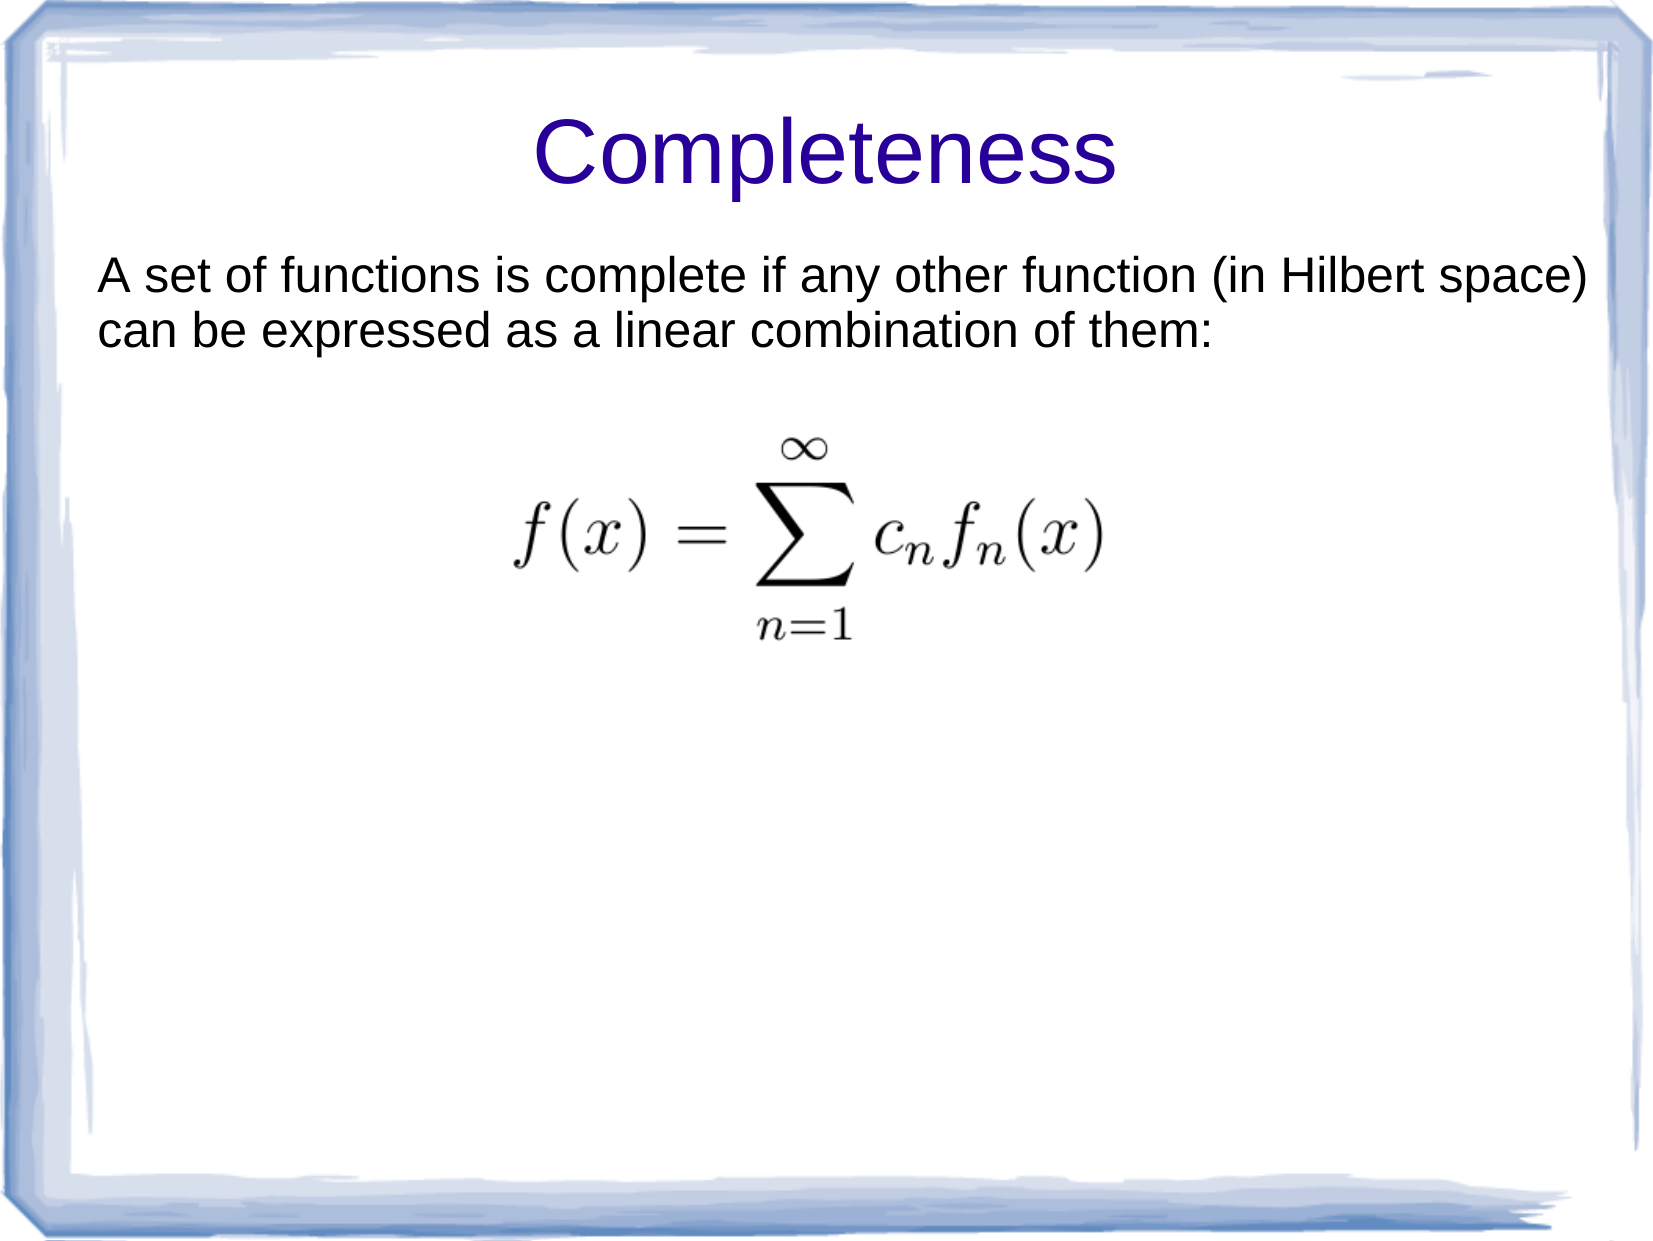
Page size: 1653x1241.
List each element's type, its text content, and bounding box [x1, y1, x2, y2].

picture [0, 0, 1653, 1241]
title Completeness [82, 49, 1571, 240]
text_box A set of functions is complete if any other function (in Hilbert space) can be expressed as a linear combination of them: [82, 240, 1653, 423]
